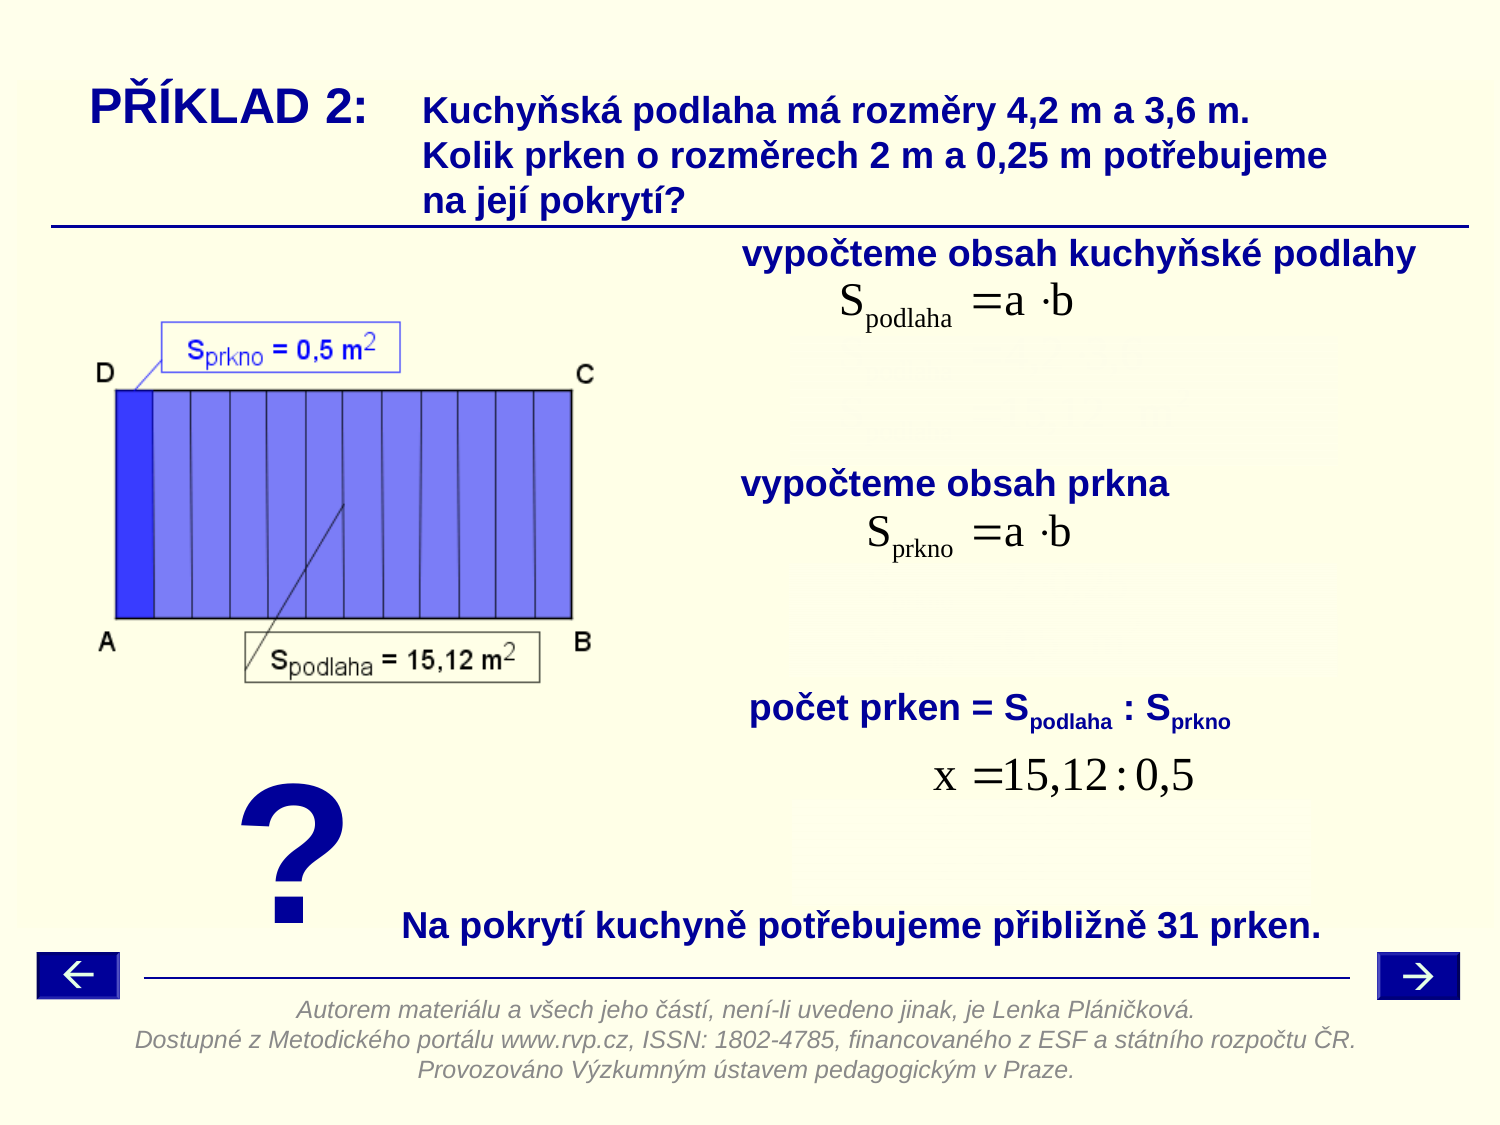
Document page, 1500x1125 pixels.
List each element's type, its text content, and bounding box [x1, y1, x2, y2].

chart [925, 746, 1203, 799]
chart [833, 271, 1198, 336]
text_box Autorem materiálu a všech jeho částí, není-li uvedeno jinak, je Lenka Pláničková. Dostupné z Metodického portálu www.rvp.cz, ISSN: 1802-4785, financovaného z ESF a státního rozpočtu ČR. Provozováno Výzkumným ústavem pedagogickým v Praze. [40, 997, 1454, 1080]
chart [861, 503, 1150, 563]
text_box ? [218, 715, 384, 972]
text_box vypočteme obsah prkna [725, 451, 1241, 513]
text_box  [1381, 956, 1457, 996]
text_box vypočteme obsah kuchyňské podlahy [727, 228, 1435, 282]
title PŘÍKLAD 2: [73, 55, 386, 151]
text_box  [40, 956, 116, 996]
text_box Kuchyňská podlaha má rozměry 4,2 m a 3,6 m. Kolik prken o rozměrech 2 m a 0,25 m potřebujeme na její pokrytí? [407, 78, 1423, 225]
text_box Na pokrytí kuchyně potřebujeme přibližně 31 prken. [386, 892, 1372, 954]
picture [17, 80, 1494, 928]
text_box počet prken = Spodlaha : Sprkno [734, 675, 1286, 742]
